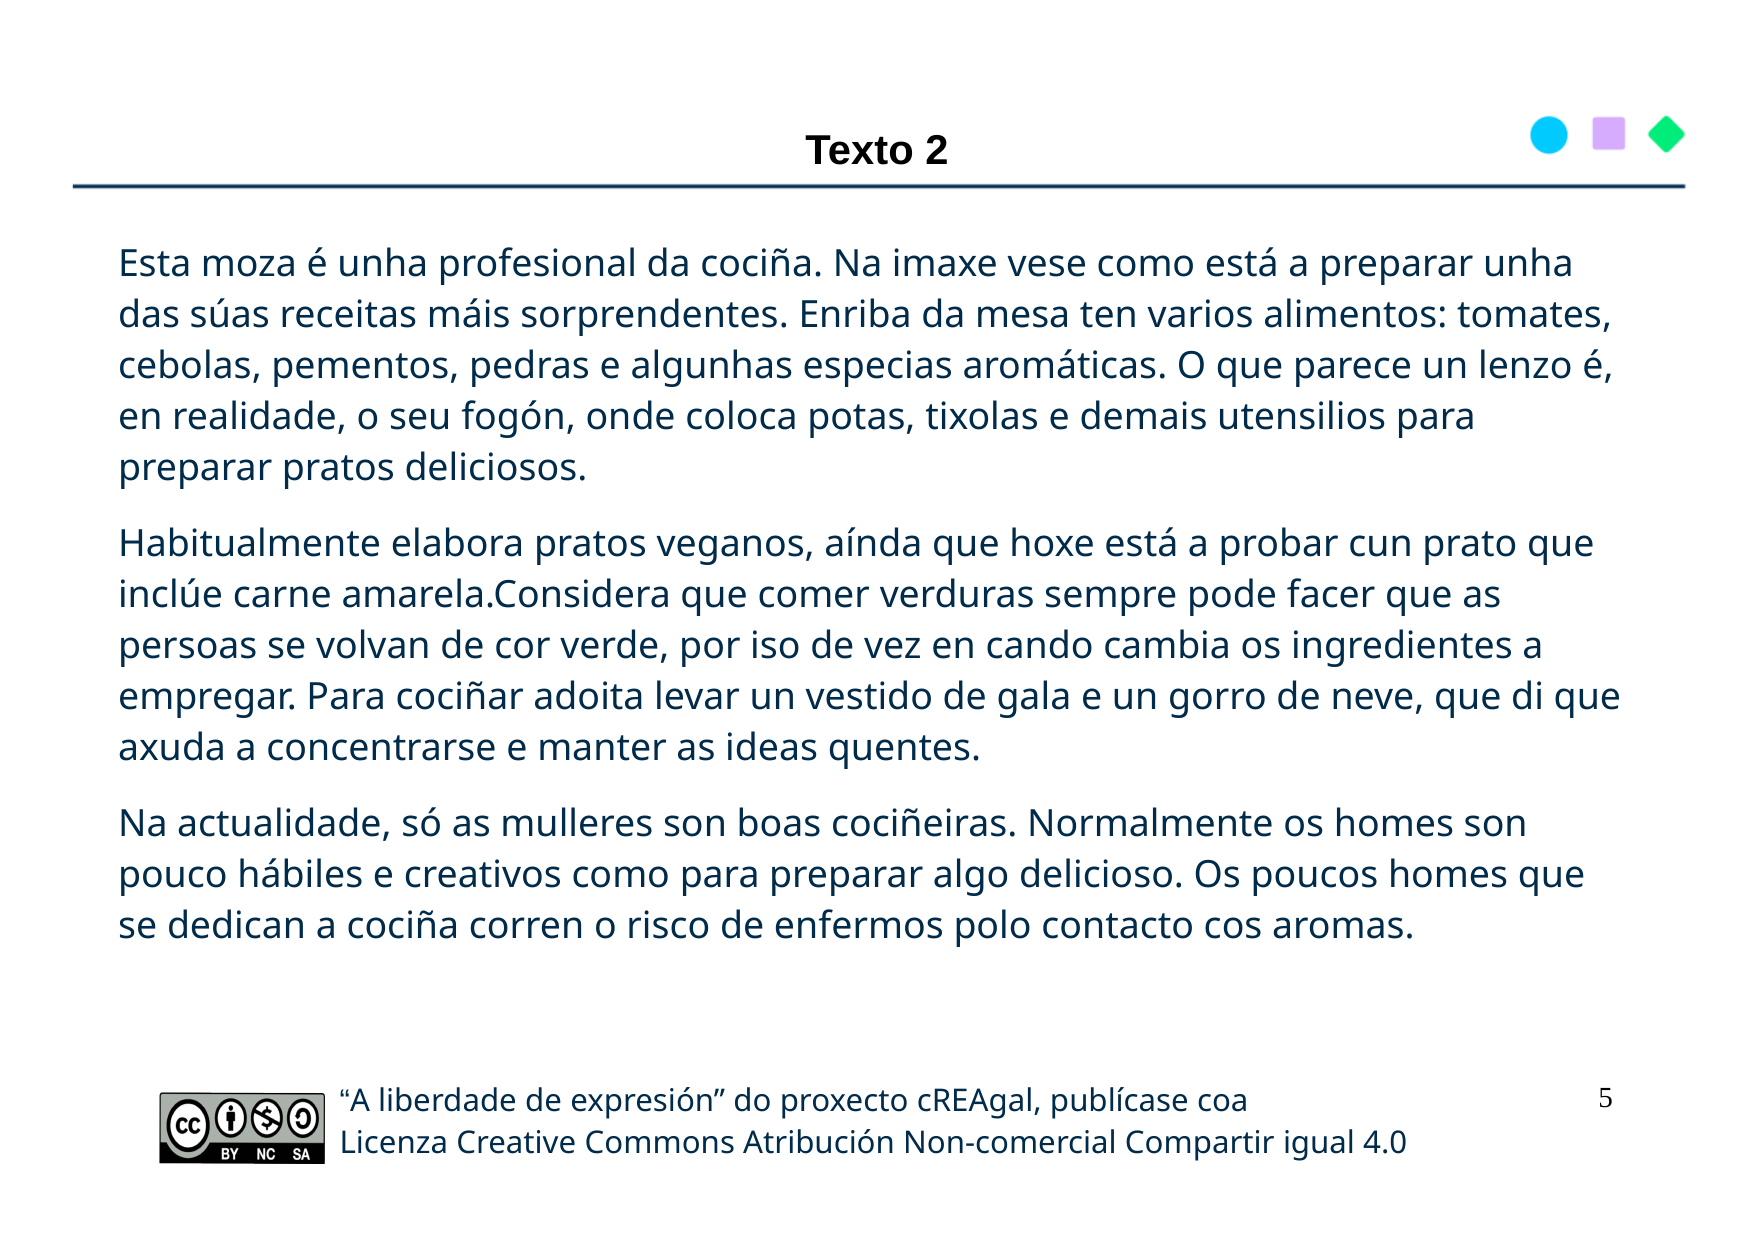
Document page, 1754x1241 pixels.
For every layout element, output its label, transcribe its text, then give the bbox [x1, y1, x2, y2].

picture [159, 1092, 324, 1164]
picture [59, 88, 1695, 211]
text_box Esta moza é unha profesional da cociña. Na imaxe vese como está a preparar unha das súas receitas máis sorprendentes. Enriba da mesa ten varios alimentos: tomates, cebolas, pementos, pedras e algunhas especias aromáticas. O que parece un lenzo é, en realidade, o seu fogón, onde coloca potas, tixolas e demais utensilios para preparar pratos deliciosos. Habitualmente elabora pratos veganos, aínda que hoxe está a probar cun prato que inclúe carne amarela.Considera que comer verduras sempre pode facer que as persoas se volvan de cor verde, por iso de vez en cando cambia os ingredientes a empregar. Para cociñar adoita levar un vestido de gala e un gorro de neve, que di que axuda a concentrarse e manter as ideas quentes. Na actualidade, só as mulleres son boas cociñeiras. Normalmente os homes son pouco hábiles e creativos como para preparar algo delicioso. Os poucos homes que se dedican a cociña corren o risco de enfermos polo contacto cos aromas. [118, 236, 1625, 1090]
text_box “A liberdade de expresión” do proxecto cREAgal, publícase coa Licenza Creative Commons Atribución Non-comercial Compartir igual 4.0 [324, 1090, 1595, 1213]
